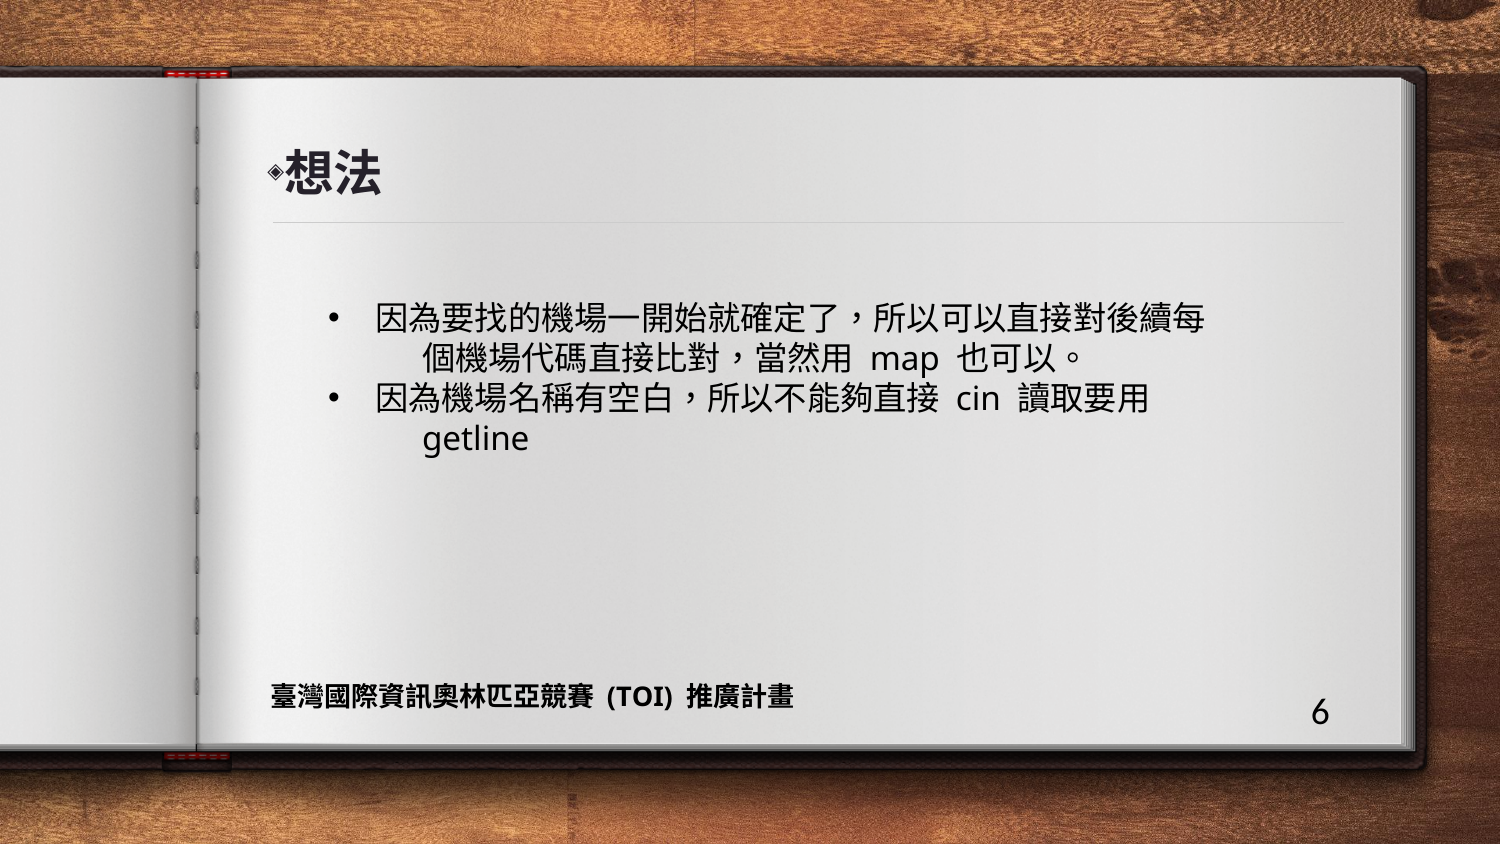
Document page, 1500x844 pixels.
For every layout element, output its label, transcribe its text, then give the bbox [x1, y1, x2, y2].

list 想法 [252, 126, 1194, 216]
text_box 因為要找的機場一開始就確定了，所以可以直接對後續每個機場代碼直接比對，當然用 map 也可以。 因為機場名稱有空白，所以不能夠直接 cin 讀取要用 getline [313, 289, 1254, 467]
text_box 6 [1295, 672, 1386, 737]
